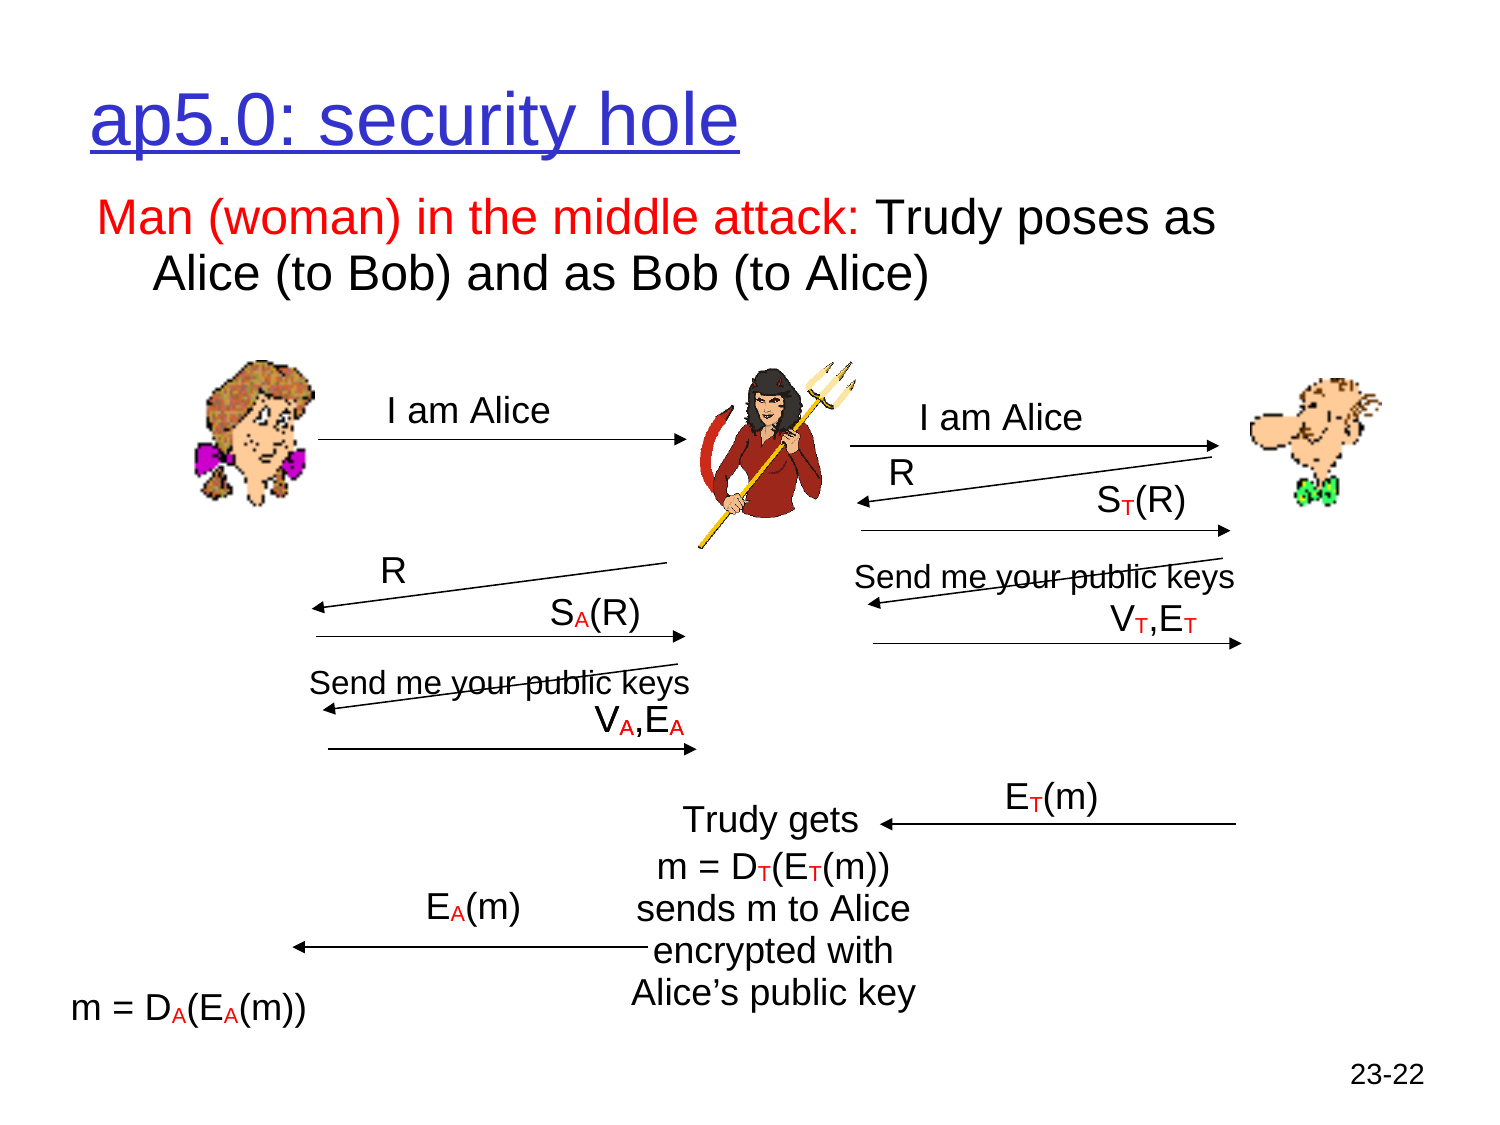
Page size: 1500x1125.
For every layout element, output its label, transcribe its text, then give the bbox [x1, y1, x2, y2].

list Man (woman) in the middle attack: Trudy poses as Alice (to Bob) and as Bob (to Alice) [81, 181, 1328, 944]
text_box m = DA(EA(m)) [55, 978, 323, 1037]
text_box VT,ET [1095, 589, 1213, 659]
title ap5.0: security hole [74, 41, 863, 198]
text_box SA(R) [534, 583, 657, 642]
text_box VA,EA [579, 691, 700, 761]
picture [1250, 378, 1382, 513]
text_box Send me your public keys [294, 657, 706, 710]
text_box EA(m) [410, 877, 537, 935]
text_box m = DT(ET(m)) sends m to Alice encrypted with Alice’s public key [609, 837, 938, 1021]
text_box ST(R) [1081, 470, 1202, 529]
text_box I am Alice [371, 382, 566, 440]
picture [698, 361, 856, 549]
text_box Trudy gets [667, 790, 875, 837]
picture [190, 360, 315, 513]
text_box R [873, 443, 931, 501]
text_box Send me your public keys [839, 551, 1251, 604]
text_box I am Alice [904, 388, 1099, 446]
text_box ET(m) [989, 767, 1114, 826]
text_box R [365, 542, 423, 600]
